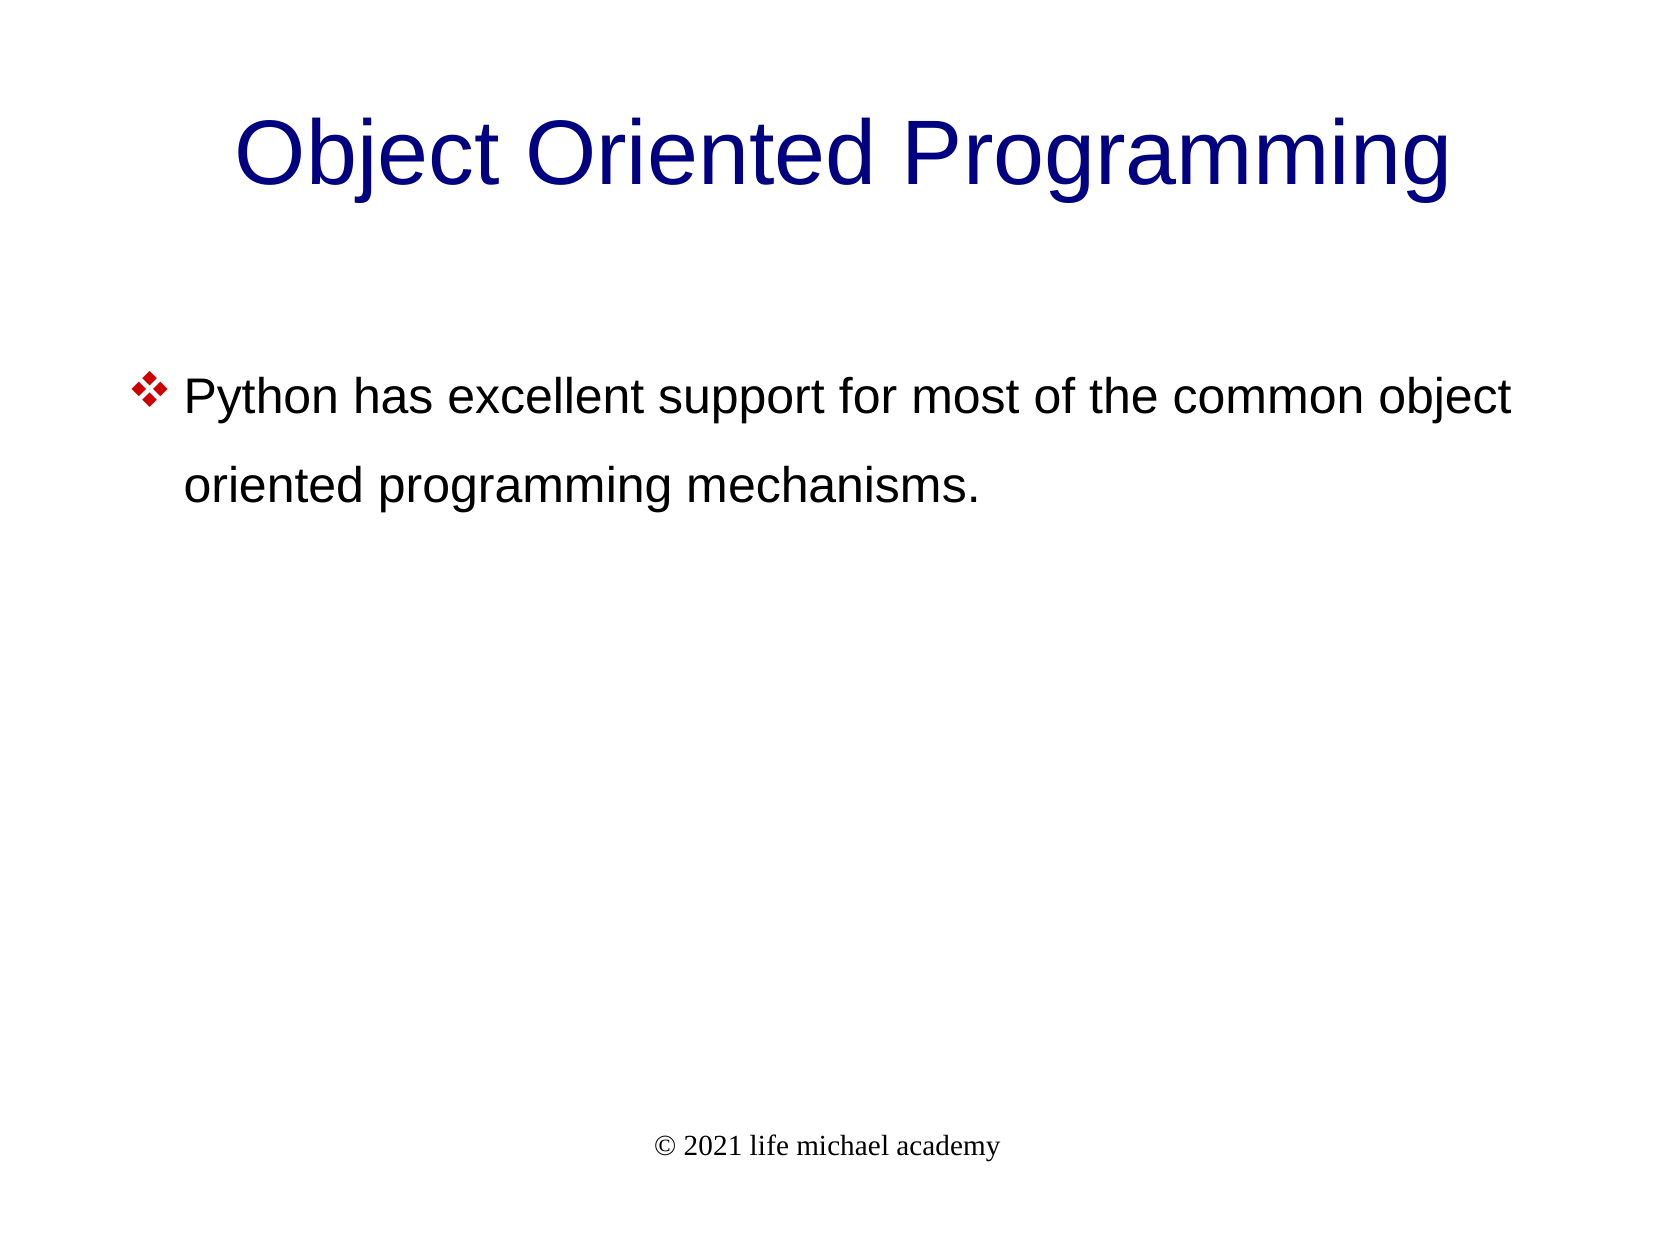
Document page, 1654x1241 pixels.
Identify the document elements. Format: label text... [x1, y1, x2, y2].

title Object Oriented Programming [82, 49, 1571, 257]
list Python has excellent support for most of the common object oriented programming mechanisms. [112, 326, 1576, 857]
